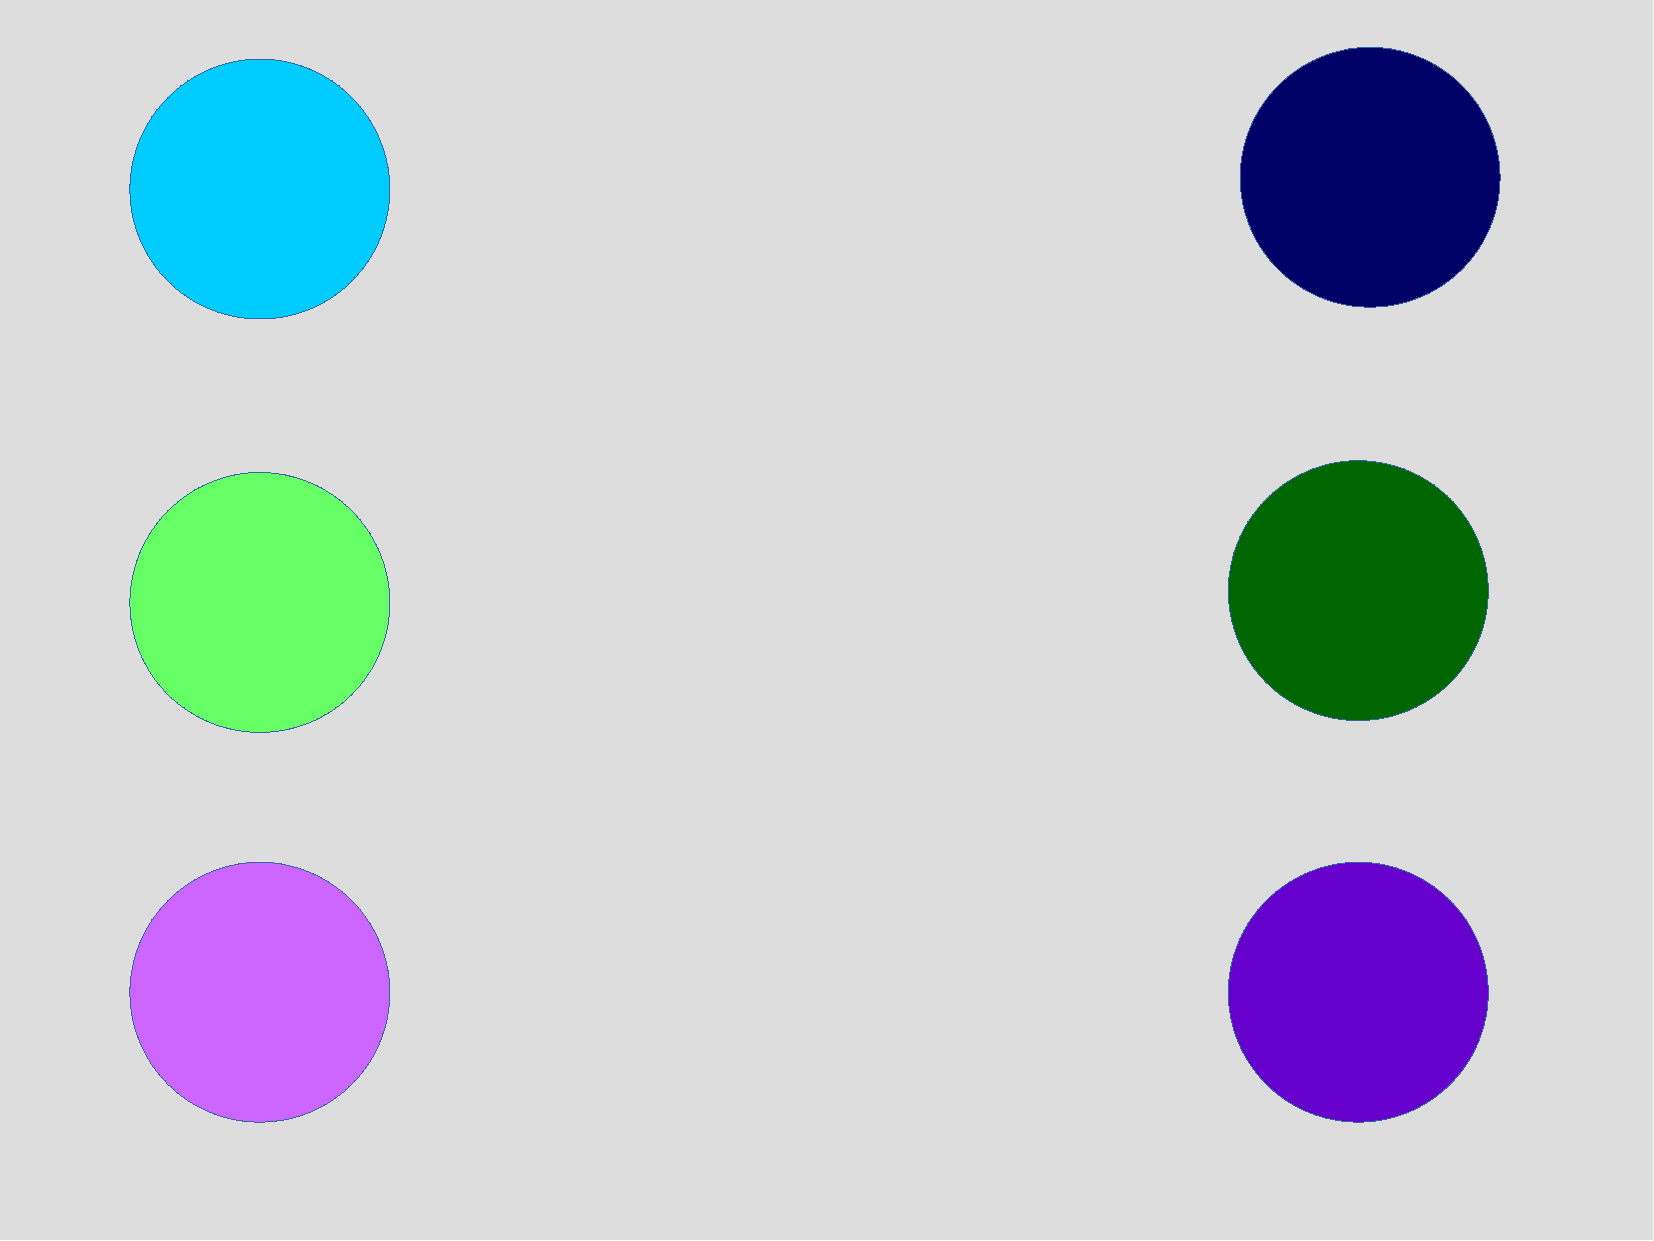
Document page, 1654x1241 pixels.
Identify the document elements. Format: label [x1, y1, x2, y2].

text_box [1228, 862, 1489, 1123]
text_box [1240, 47, 1501, 308]
text_box [1228, 460, 1489, 721]
text_box [129, 59, 390, 319]
text_box [129, 862, 390, 1123]
text_box [129, 472, 390, 733]
